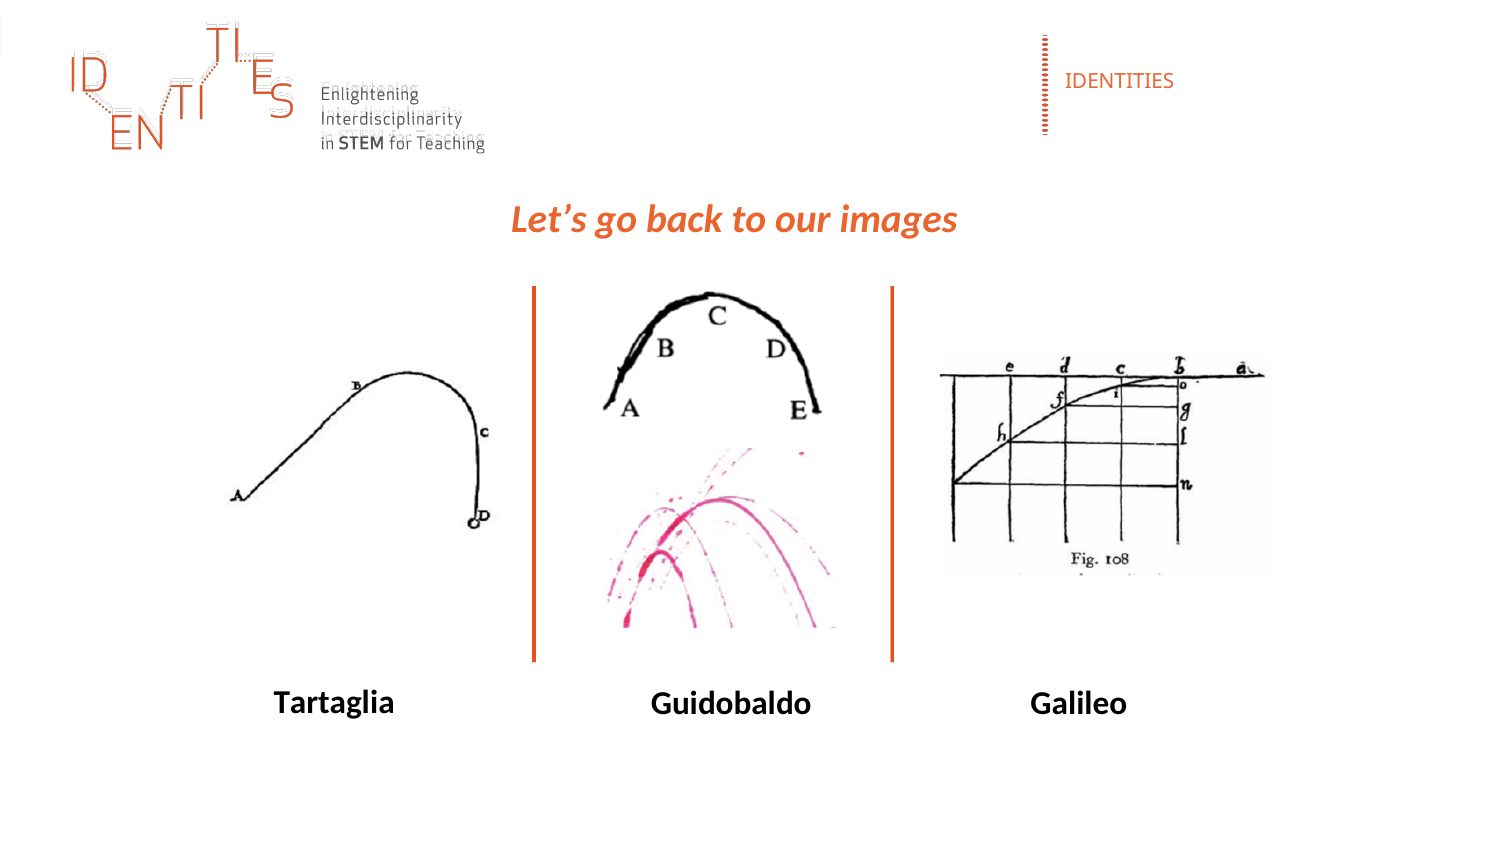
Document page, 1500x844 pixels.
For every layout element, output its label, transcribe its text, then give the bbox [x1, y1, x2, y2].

picture [207, 269, 1294, 665]
text_box Galileo [966, 660, 1192, 729]
text_box Guidobaldo [619, 660, 845, 729]
text_box IDENTITIES [1050, 60, 1472, 121]
text_box Let’s go back to our images [67, 179, 1411, 270]
picture [1042, 35, 1051, 135]
picture [71, 18, 485, 157]
text_box Tartaglia [258, 659, 445, 727]
